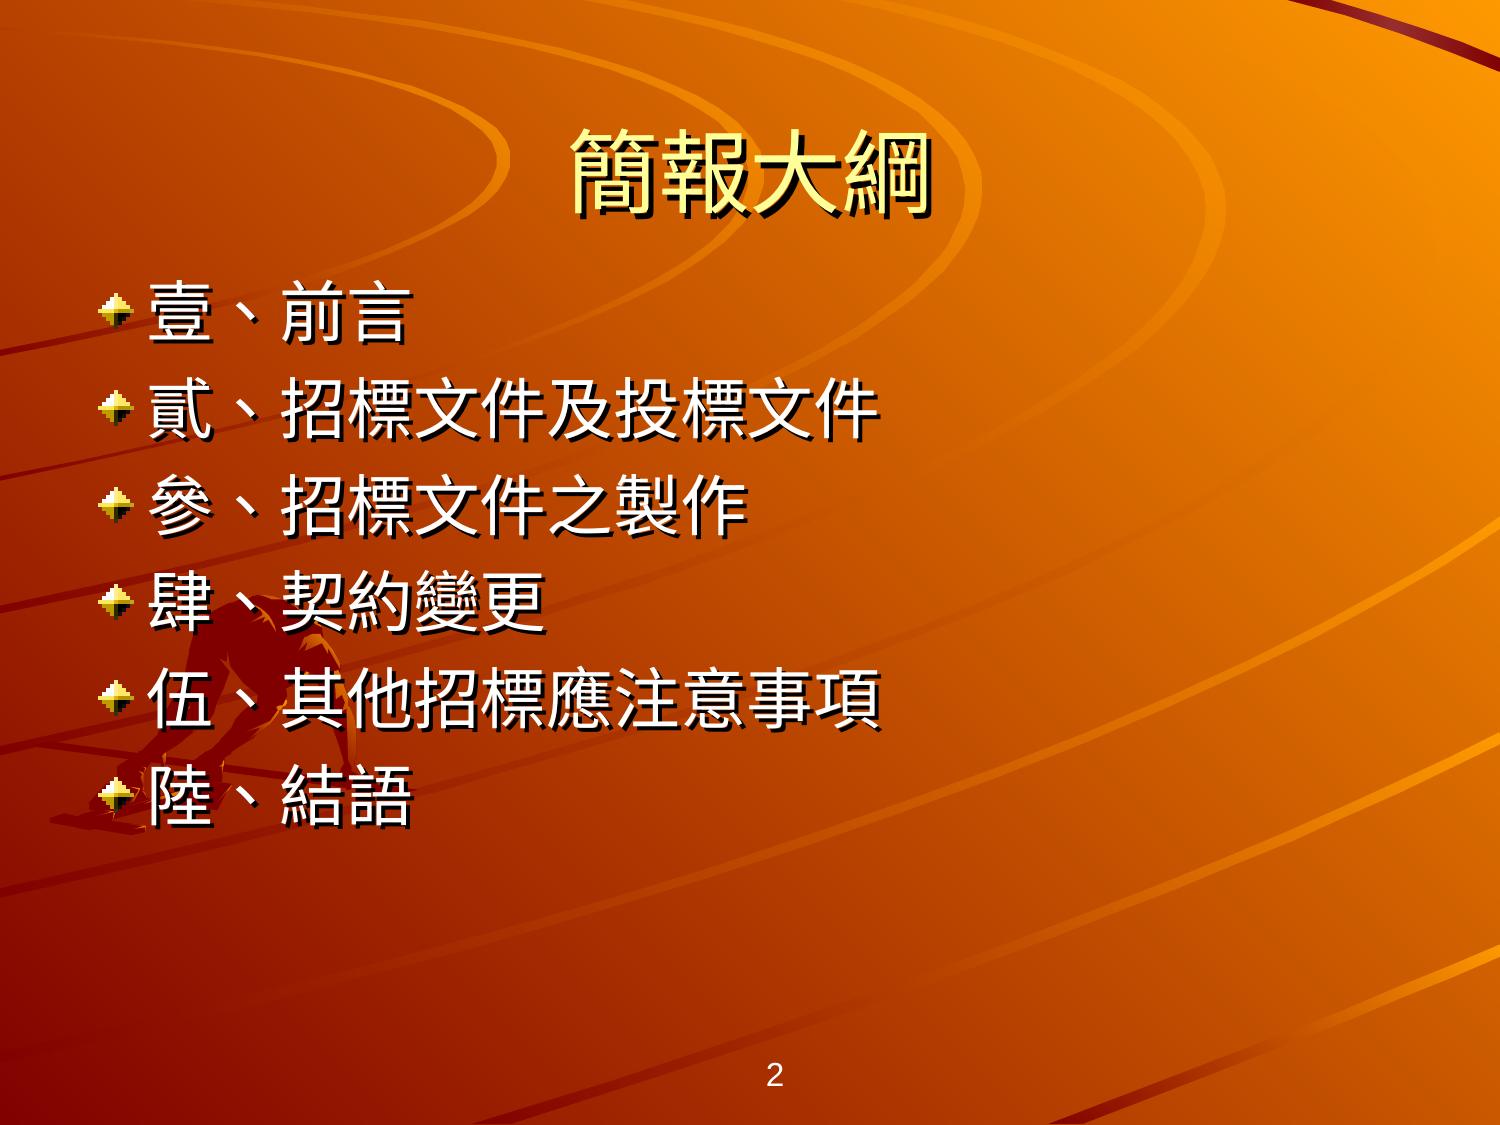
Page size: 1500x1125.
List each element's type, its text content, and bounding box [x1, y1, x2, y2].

title 簡報大綱 [75, 25, 1426, 233]
list 壹、前言 貳、招標文件及投標文件 參、招標文件之製作 肆、契約變更 伍、其他招標應注意事項 陸、結語 [75, 262, 1426, 1006]
text_box <編號> [537, 1023, 1013, 1102]
